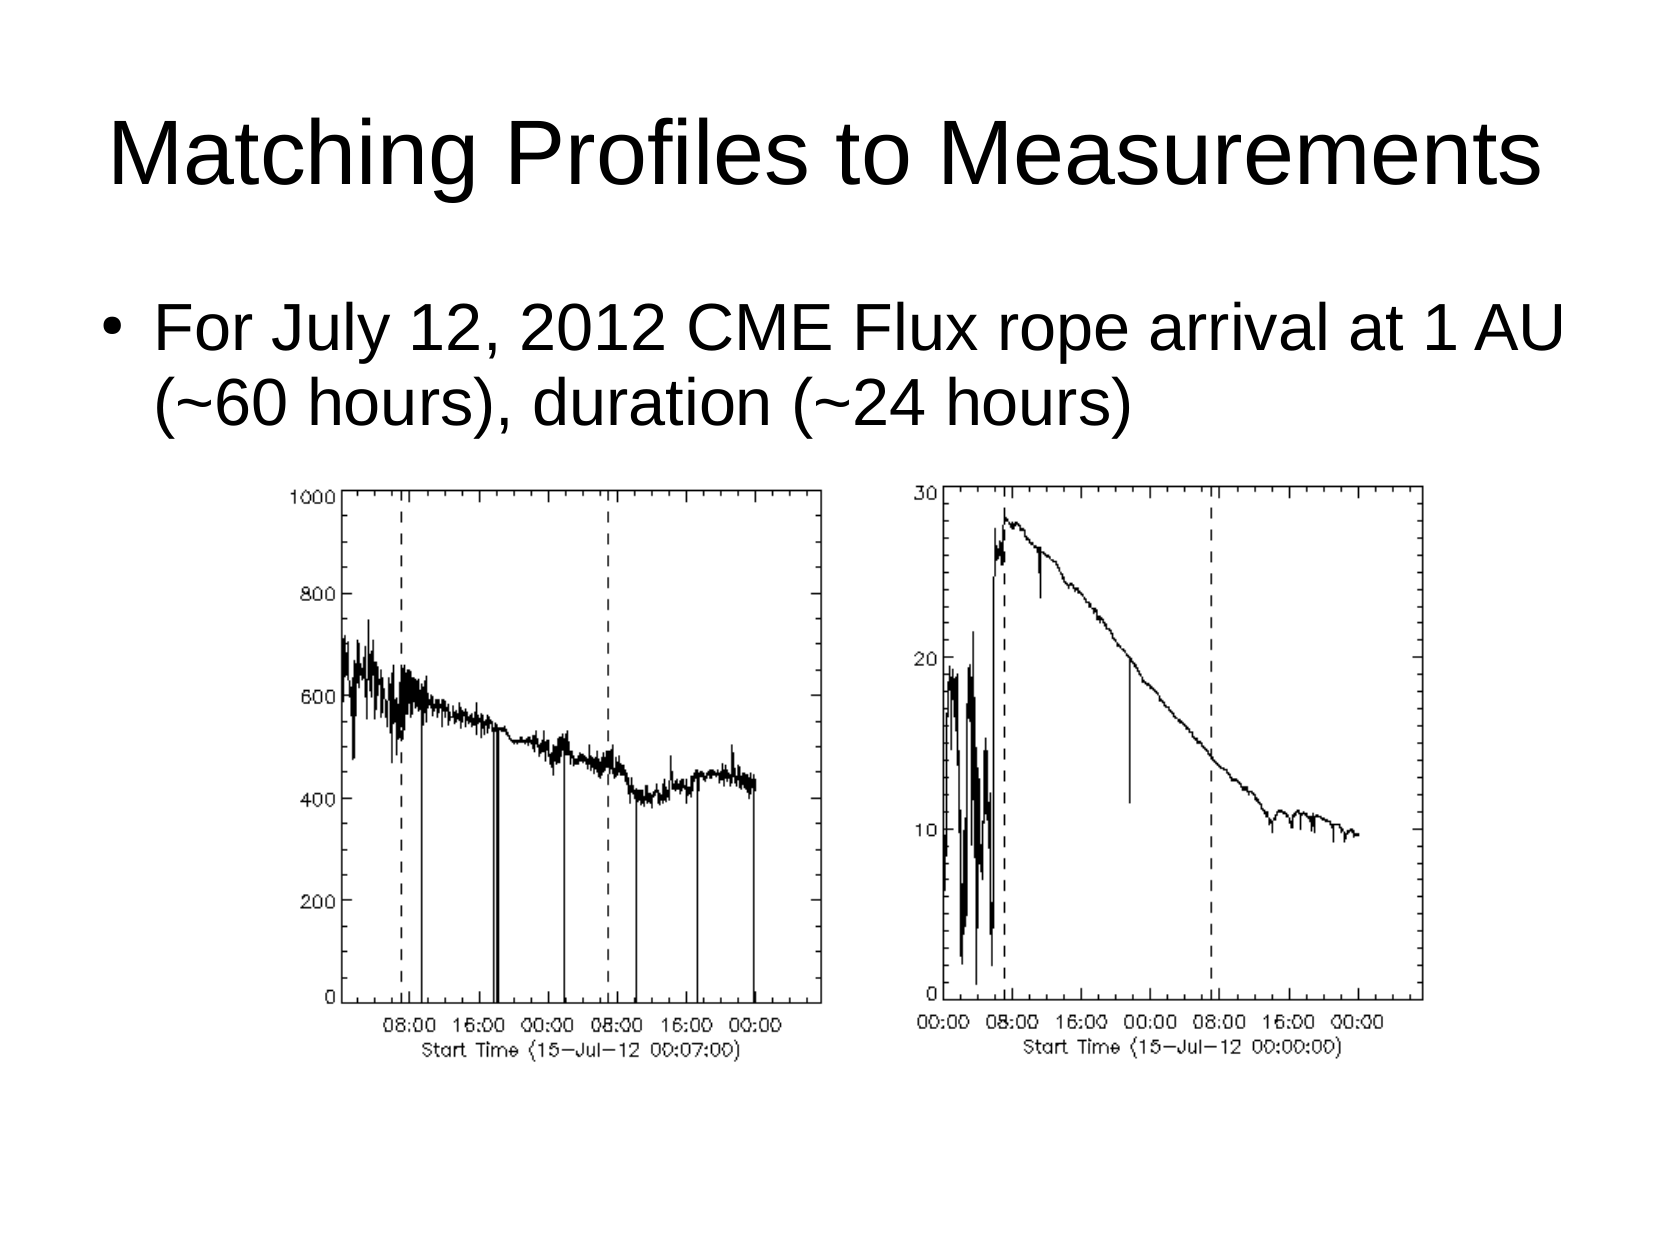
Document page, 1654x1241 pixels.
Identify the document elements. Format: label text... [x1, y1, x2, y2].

title Matching Profiles to Measurements [82, 49, 1571, 257]
picture [863, 475, 1441, 1066]
list For July 12, 2012 CME Flux rope arrival at 1 AU (~60 hours), duration (~24 hours) [82, 290, 1571, 1010]
picture [263, 465, 841, 1066]
